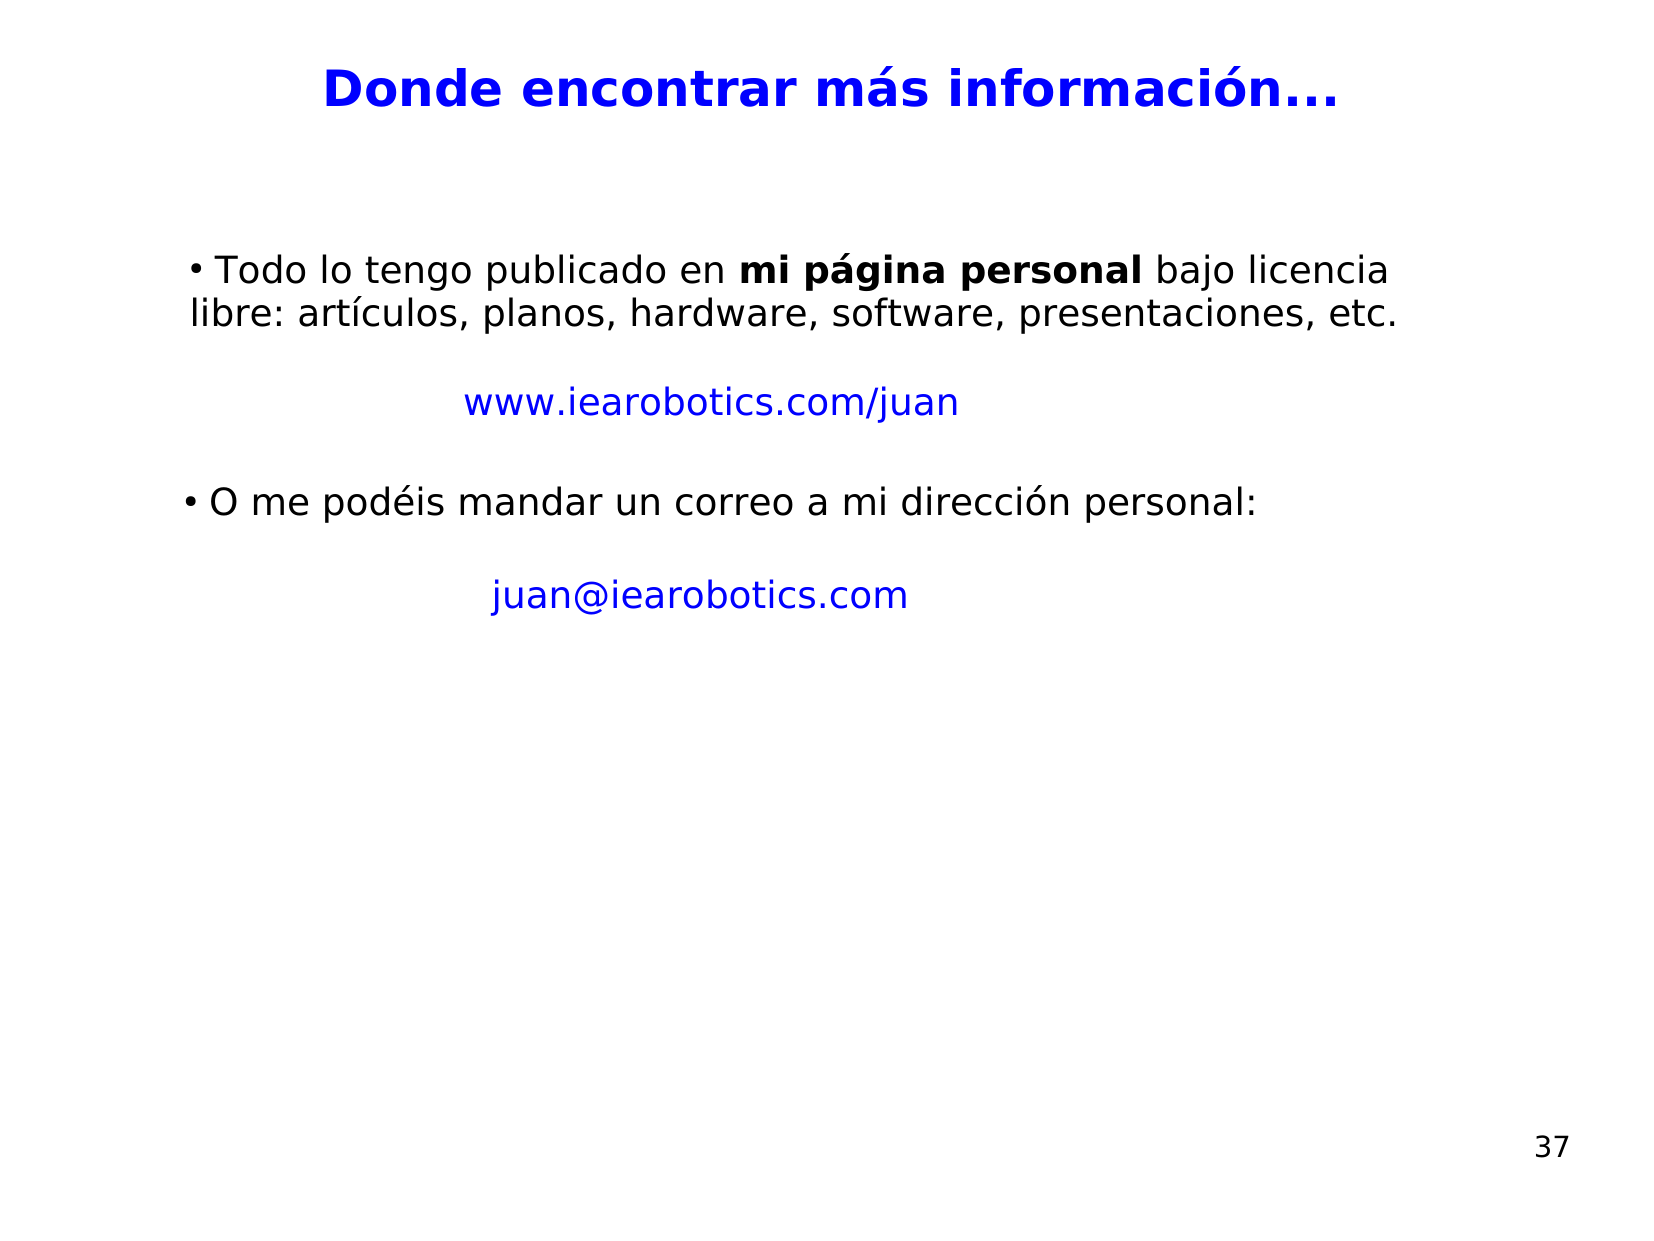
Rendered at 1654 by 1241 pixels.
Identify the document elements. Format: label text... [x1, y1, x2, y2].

text_box O me podéis mandar un correo a mi dirección personal: [169, 473, 1274, 533]
text_box Donde encontrar más información... [308, 52, 1357, 126]
text_box www.iearobotics.com/juan [448, 373, 975, 432]
text_box Todo lo tengo publicado en mi página personal bajo licencia libre: artículos, planos, hardware, software, presentaciones, etc. [174, 241, 1476, 343]
text_box juan@iearobotics.com [476, 566, 924, 626]
